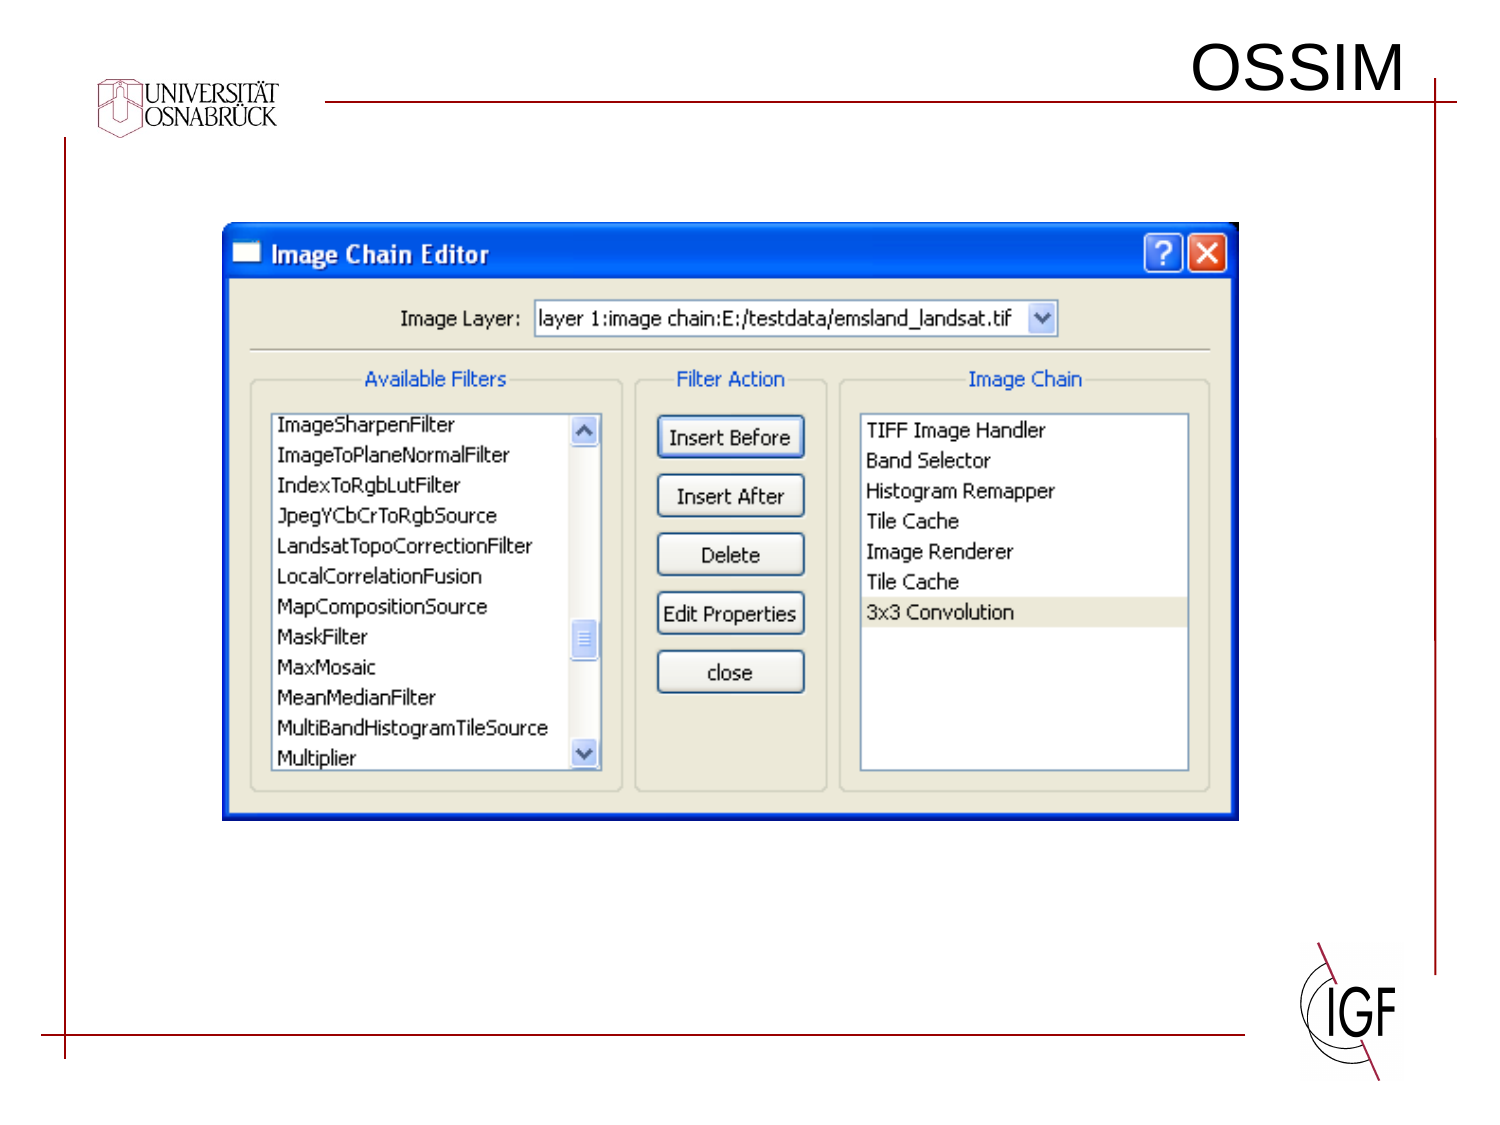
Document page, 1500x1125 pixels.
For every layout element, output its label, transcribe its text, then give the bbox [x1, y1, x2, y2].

picture [1300, 942, 1404, 1081]
title OSSIM [520, 4, 1421, 130]
picture [222, 222, 1239, 821]
picture [97, 79, 279, 138]
